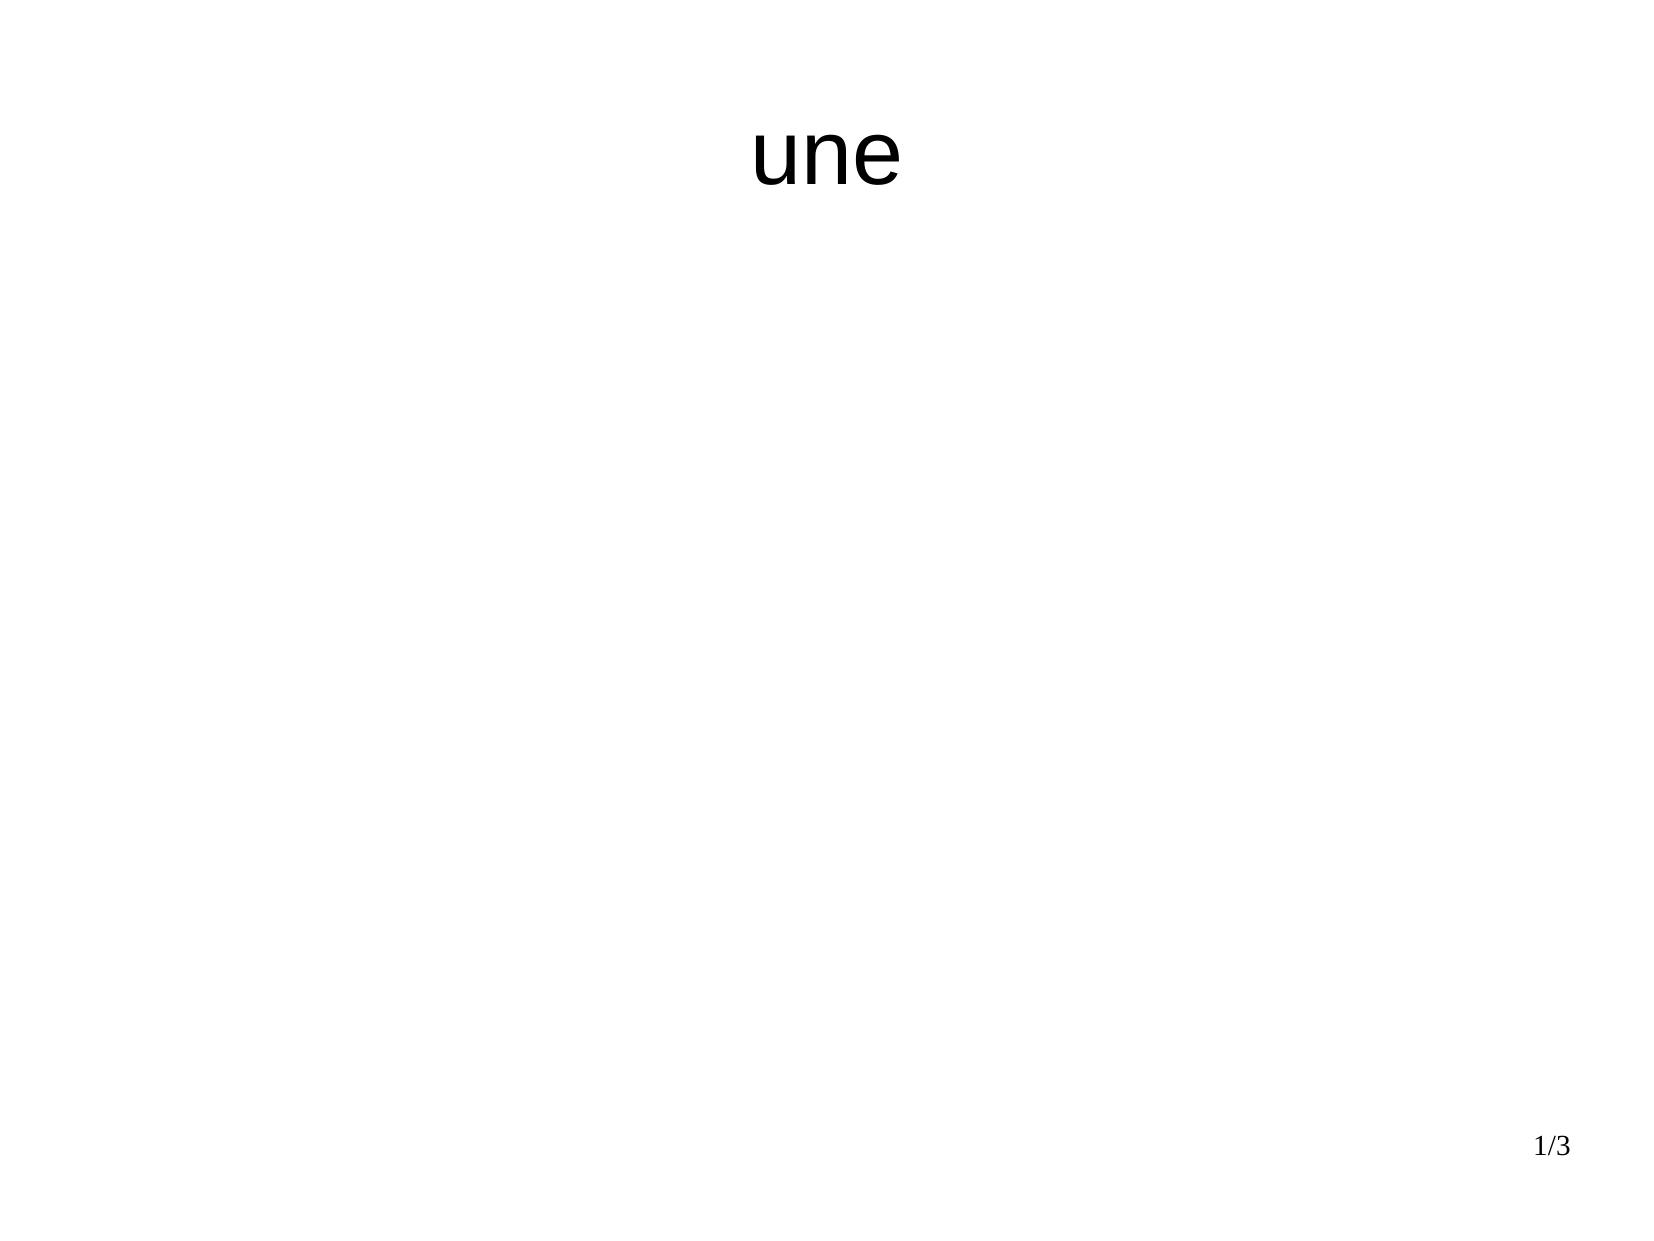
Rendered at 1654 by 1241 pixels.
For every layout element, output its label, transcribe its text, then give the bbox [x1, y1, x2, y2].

title une [82, 49, 1571, 257]
